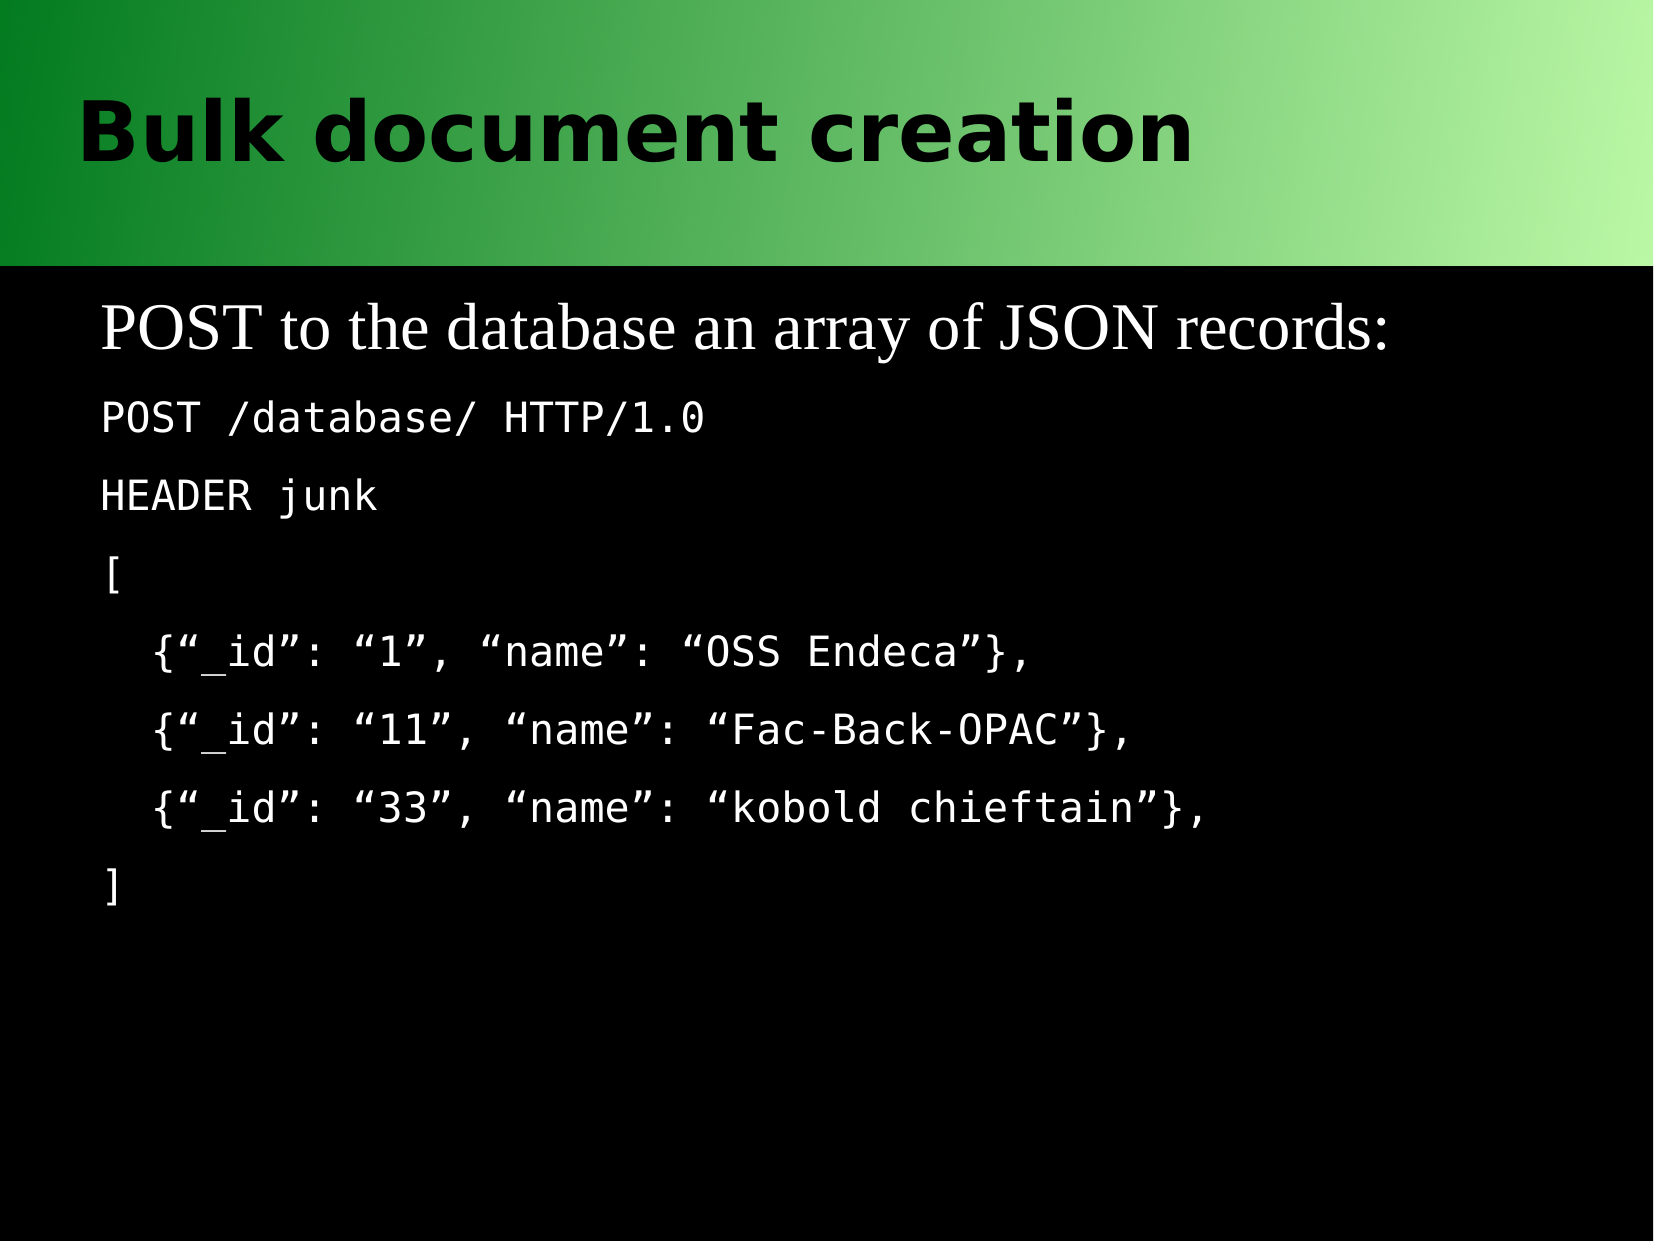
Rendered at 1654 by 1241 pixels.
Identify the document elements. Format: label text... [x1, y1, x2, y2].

list POST to the database an array of JSON records: POST /database/ HTTP/1.0 HEADER junk [ {“_id”: “1”, “name”: “OSS Endeca”}, {“_id”: “11”, “name”: “Fac-Back-OPAC”}, {“_id”: “33”, “name”: “kobold chieftain”}, ] [82, 290, 1571, 1109]
picture [0, 0, 1654, 1241]
title Bulk document creation [76, 29, 1565, 237]
